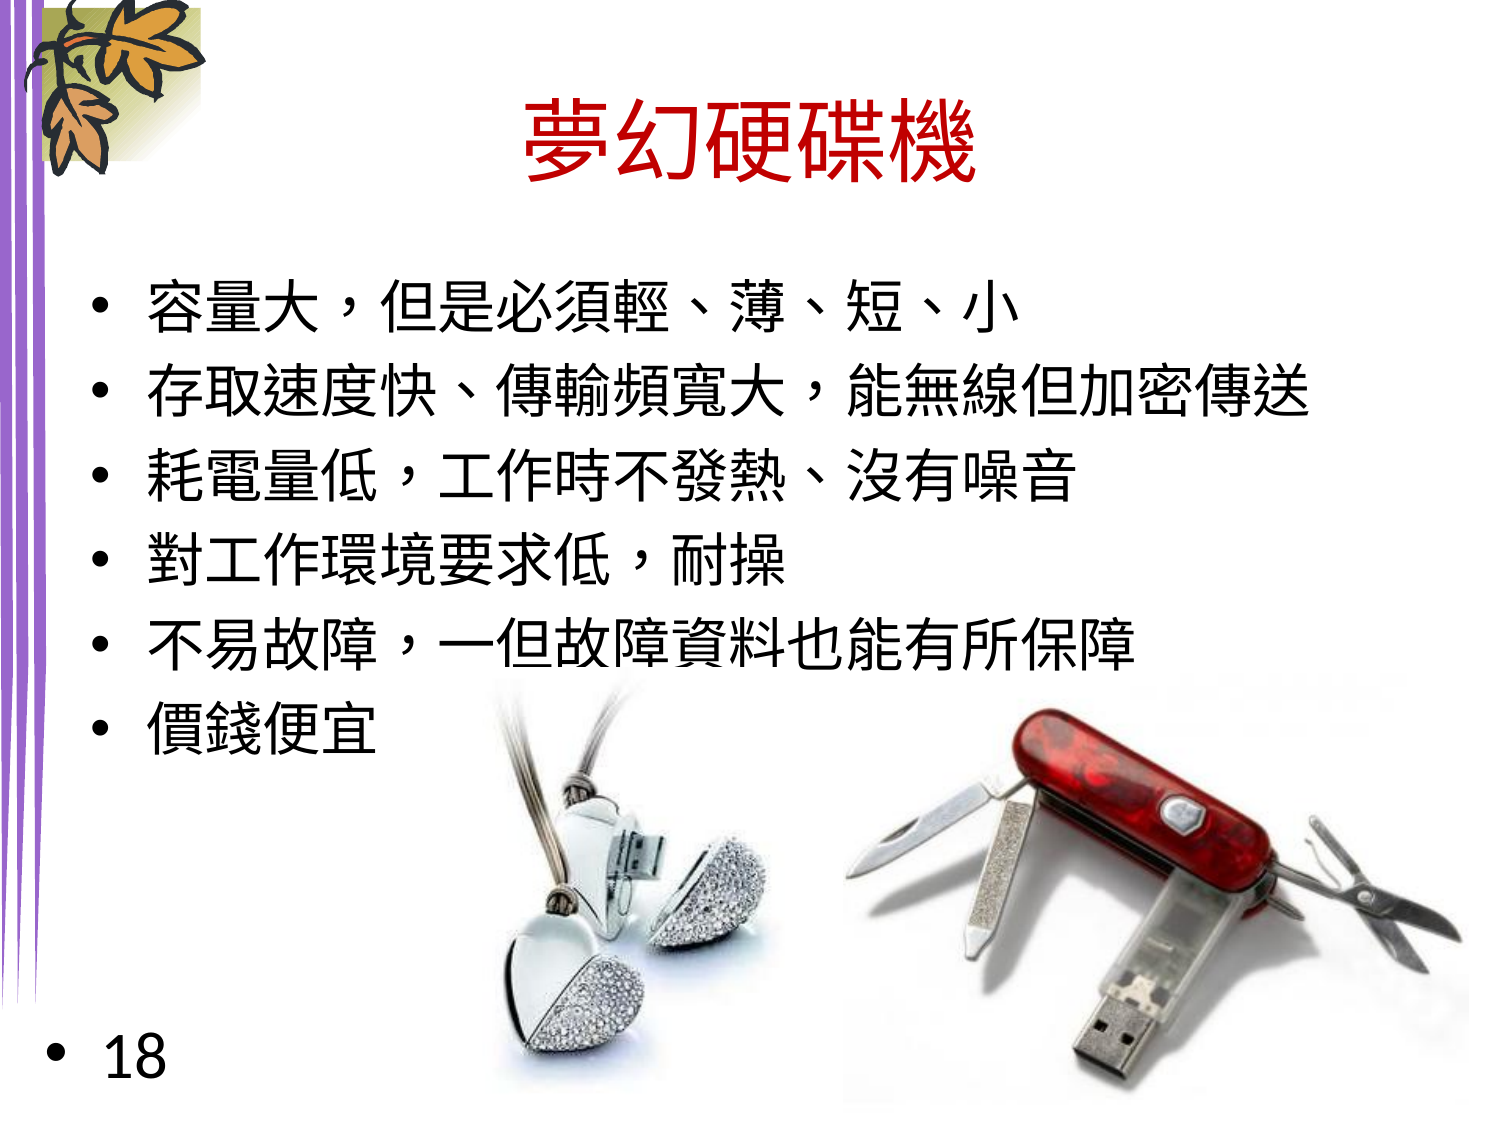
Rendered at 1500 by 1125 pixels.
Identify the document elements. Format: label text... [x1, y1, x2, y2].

title 夢幻硬碟機 [75, 45, 1426, 233]
list 容量大，但是必須輕、薄、短、小 存取速度快、傳輸頻寬大，能無線但加密傳送 耗電量低，工作時不發熱、沒有噪音 對工作環境要求低，耐操 不易故障，一但故障資料也能有所保障 價錢便宜 [75, 262, 1426, 1006]
picture [843, 574, 1469, 1125]
picture [433, 667, 800, 1098]
